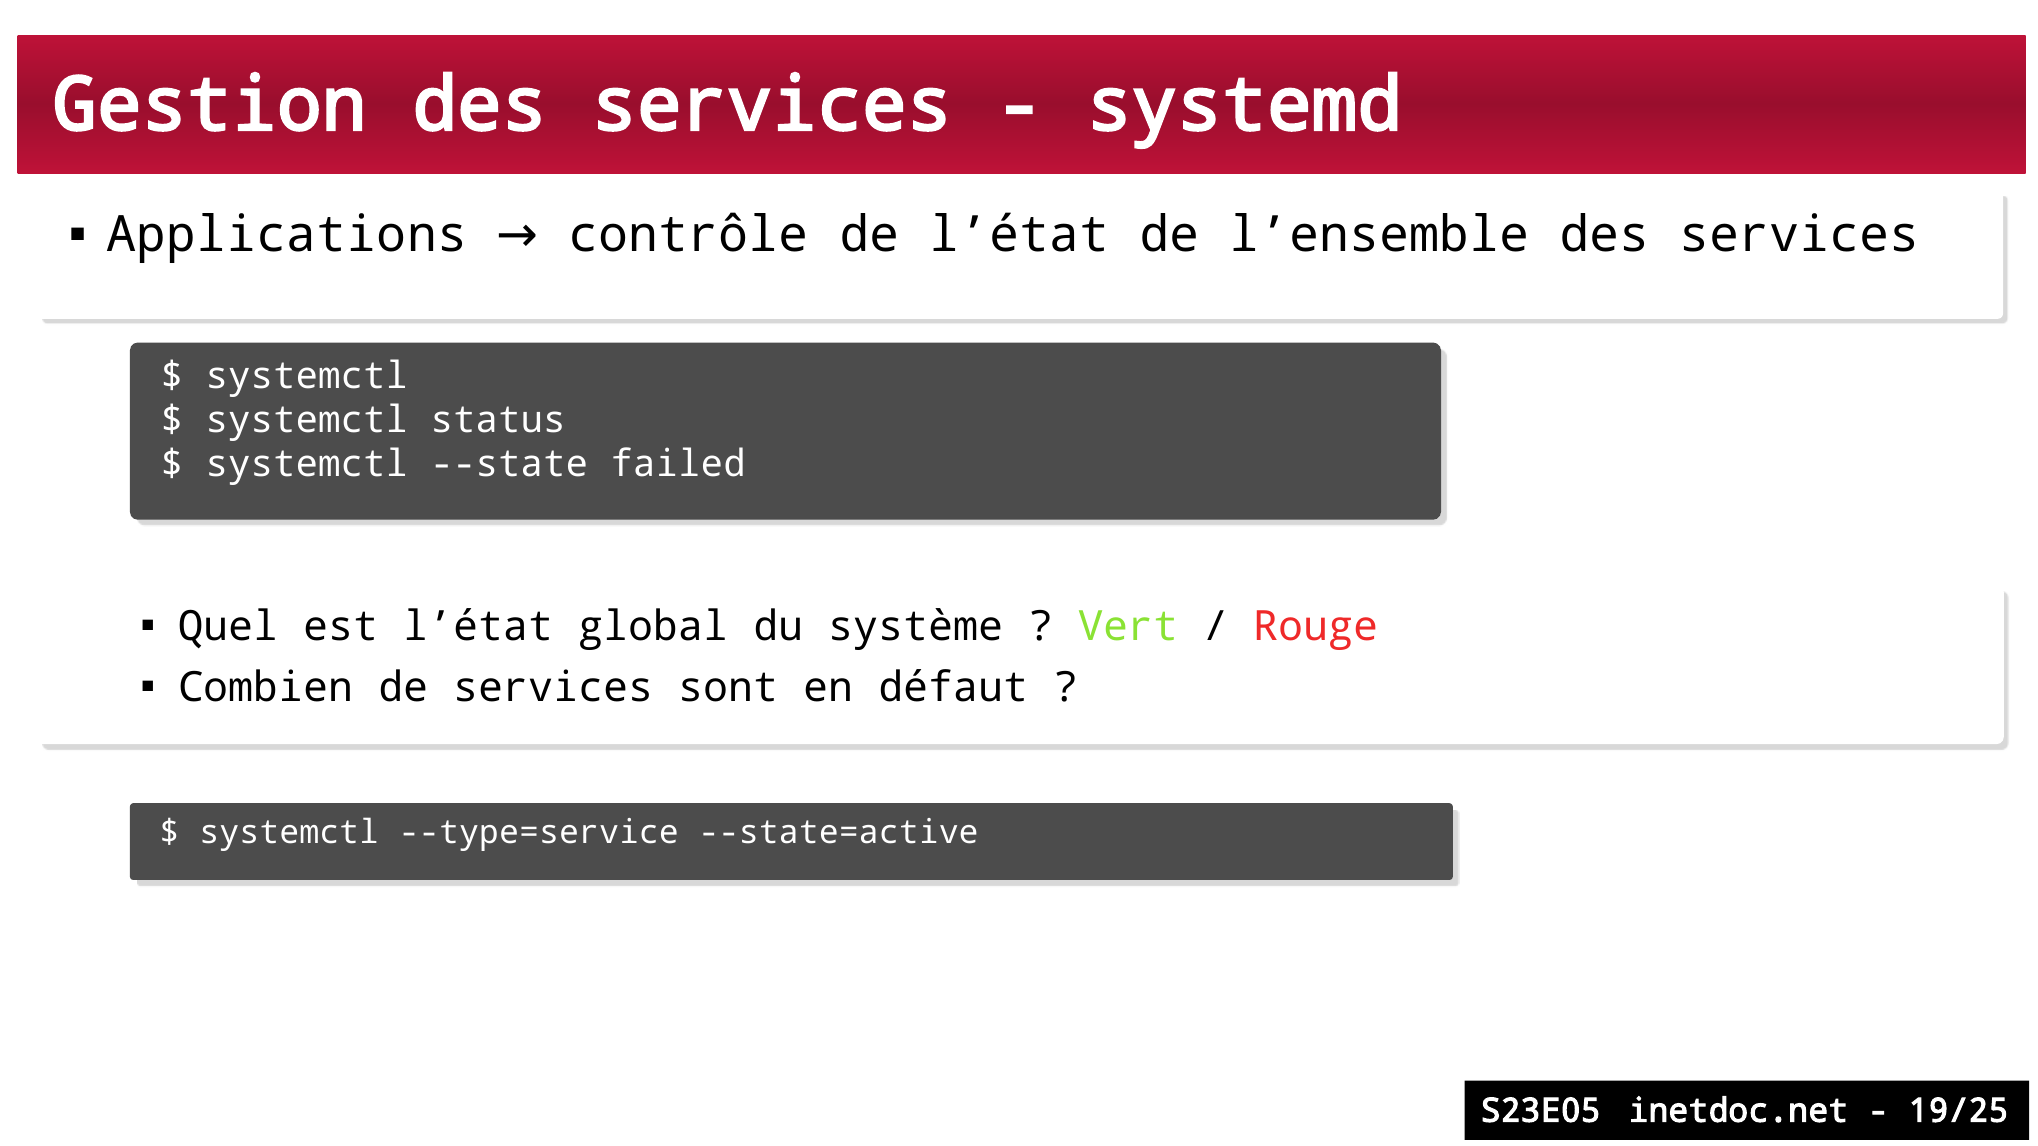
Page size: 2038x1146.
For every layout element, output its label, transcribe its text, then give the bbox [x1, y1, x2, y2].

text_box Gestion des services - systemd [17, 35, 2026, 174]
text_box S23E05 inetdoc.net - <numéro>/25 [1464, 1080, 2030, 1140]
text_box Applications → contrôle de l’état de l’ensemble des services [35, 188, 2004, 319]
text_box Quel est l’état global du système ? Vert / Rouge Combien de services sont en défaut ? [35, 584, 2004, 745]
text_box $ systemctl --type=service --state=active [129, 803, 1453, 880]
text_box $ systemctl $ systemctl status $ systemctl --state failed [129, 342, 1442, 520]
